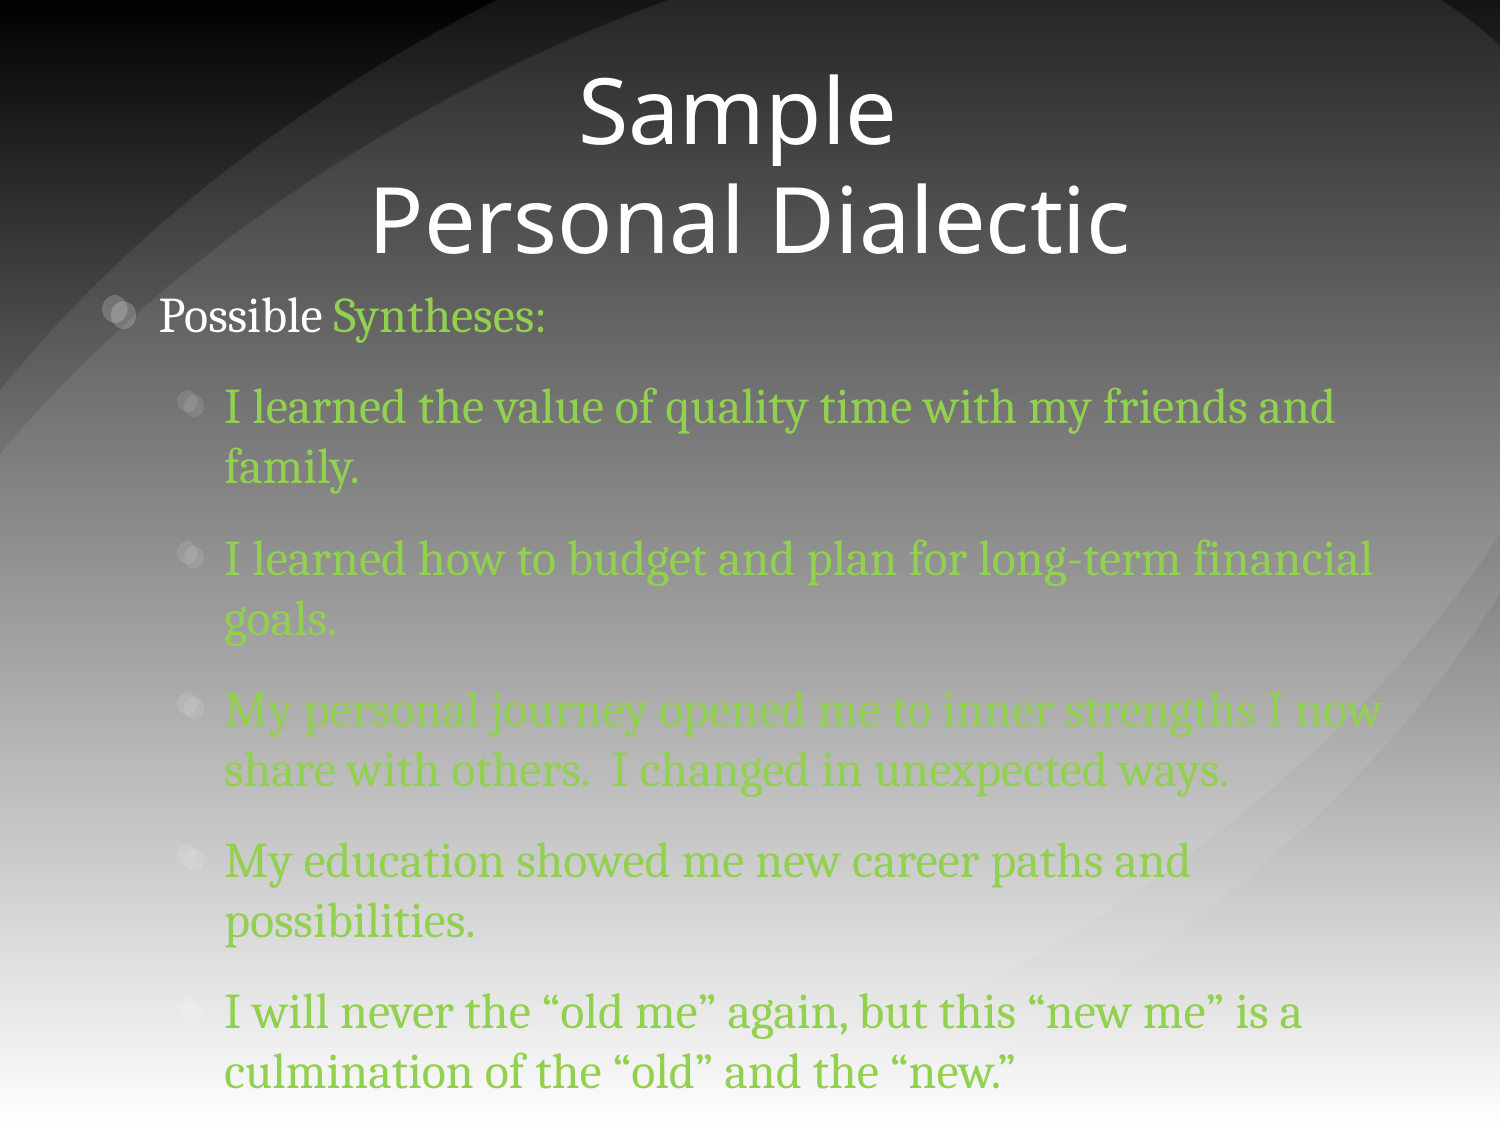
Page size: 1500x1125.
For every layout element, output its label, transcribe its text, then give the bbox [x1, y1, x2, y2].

picture [0, 0, 1500, 1125]
list Possible Syntheses: I learned the value of quality time with my friends and family. I learned how to budget and plan for long-term financial goals. My personal journey opened me to inner strengths I now share with others. I changed in unexpected ways. My education showed me new career paths and possibilities. I will never the “old me” again, but this “new me” is a culmination of the “old” and the “new.” [87, 275, 1413, 1063]
title Sample Personal Dialectic [283, 45, 1216, 275]
